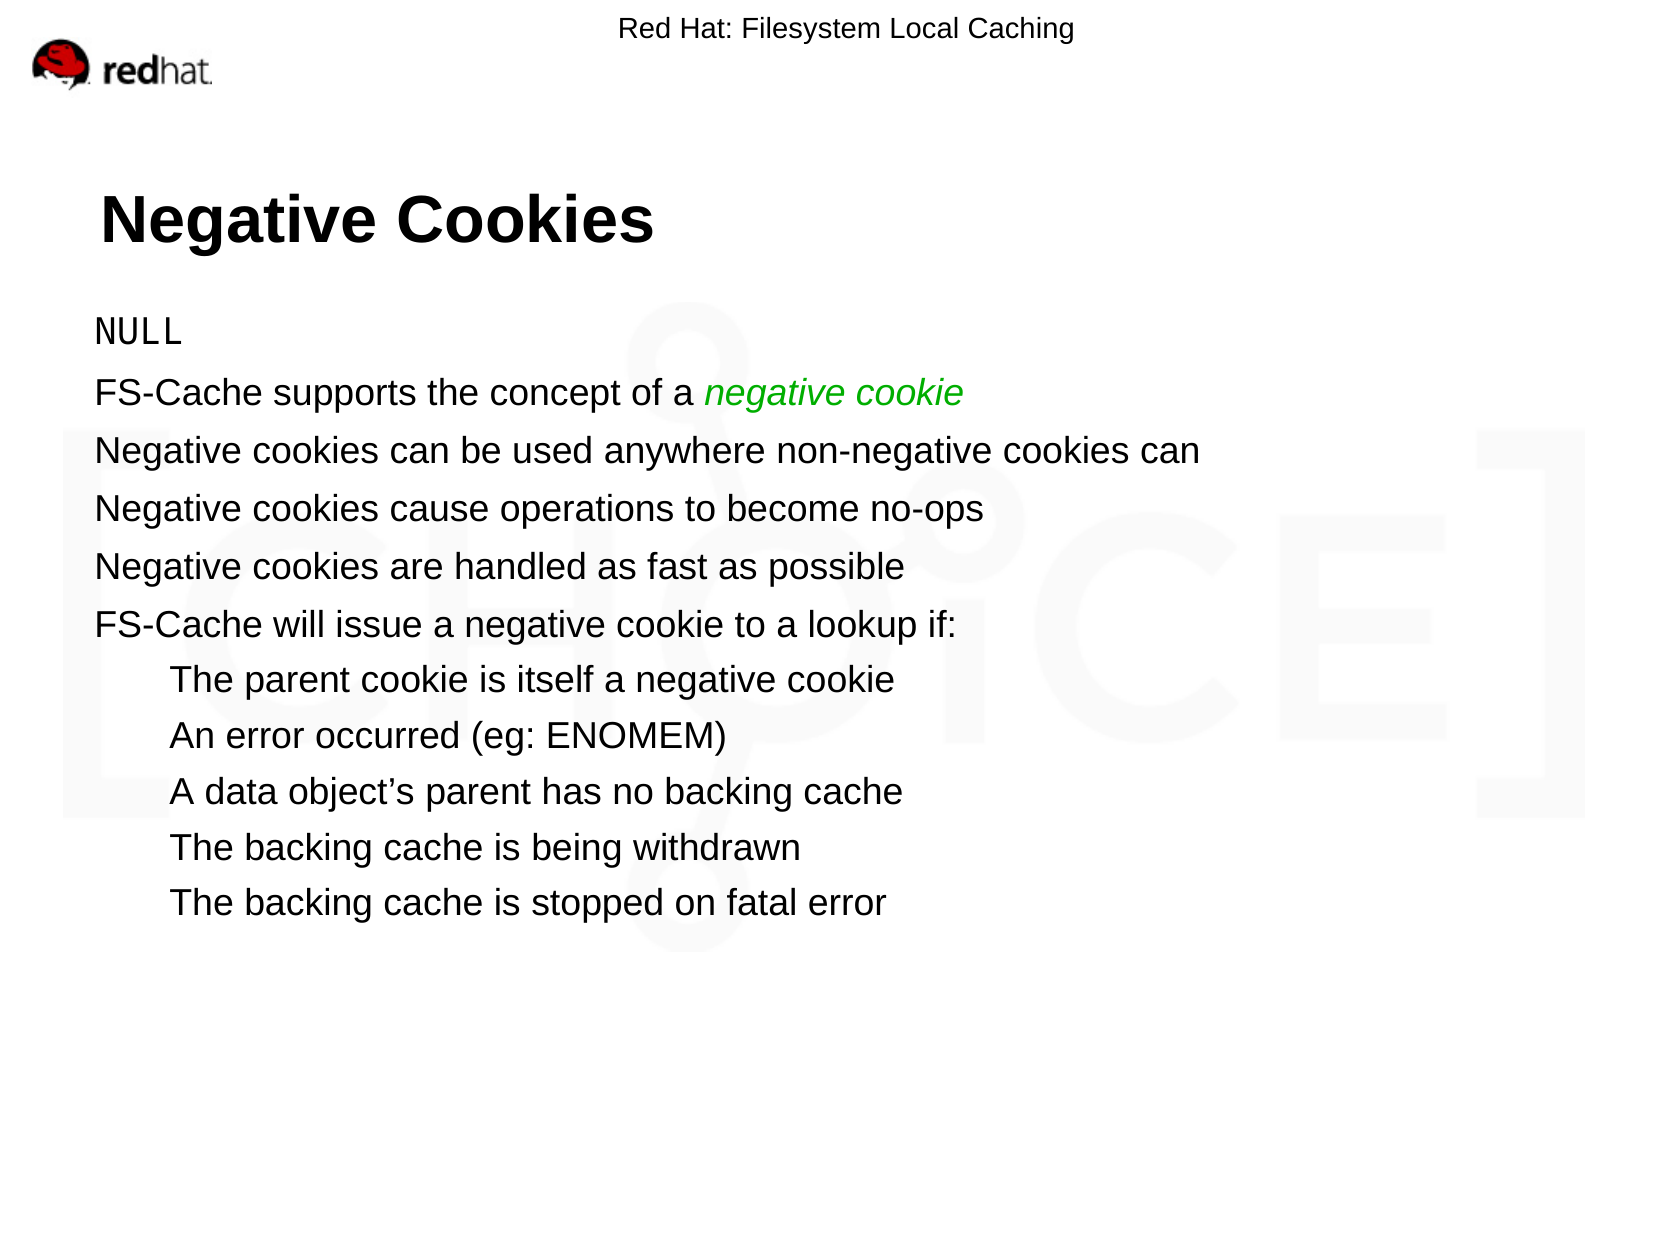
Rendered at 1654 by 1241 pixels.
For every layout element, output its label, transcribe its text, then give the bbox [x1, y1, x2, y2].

picture [31, 37, 212, 98]
picture [63, 302, 1585, 952]
list NULL FS-Cache supports the concept of a negative cookie Negative cookies can be used anywhere non-negative cookies can Negative cookies cause operations to become no-ops Negative cookies are handled as fast as possible FS-Cache will issue a negative cookie to a lookup if: The parent cookie is itself a negative cookie An error occurred (eg: ENOMEM) A data object’s parent has no backing cache The backing cache is being withdrawn The backing cache is stopped on fatal error [94, 304, 1500, 1174]
title Negative Cookies [100, 164, 1506, 275]
